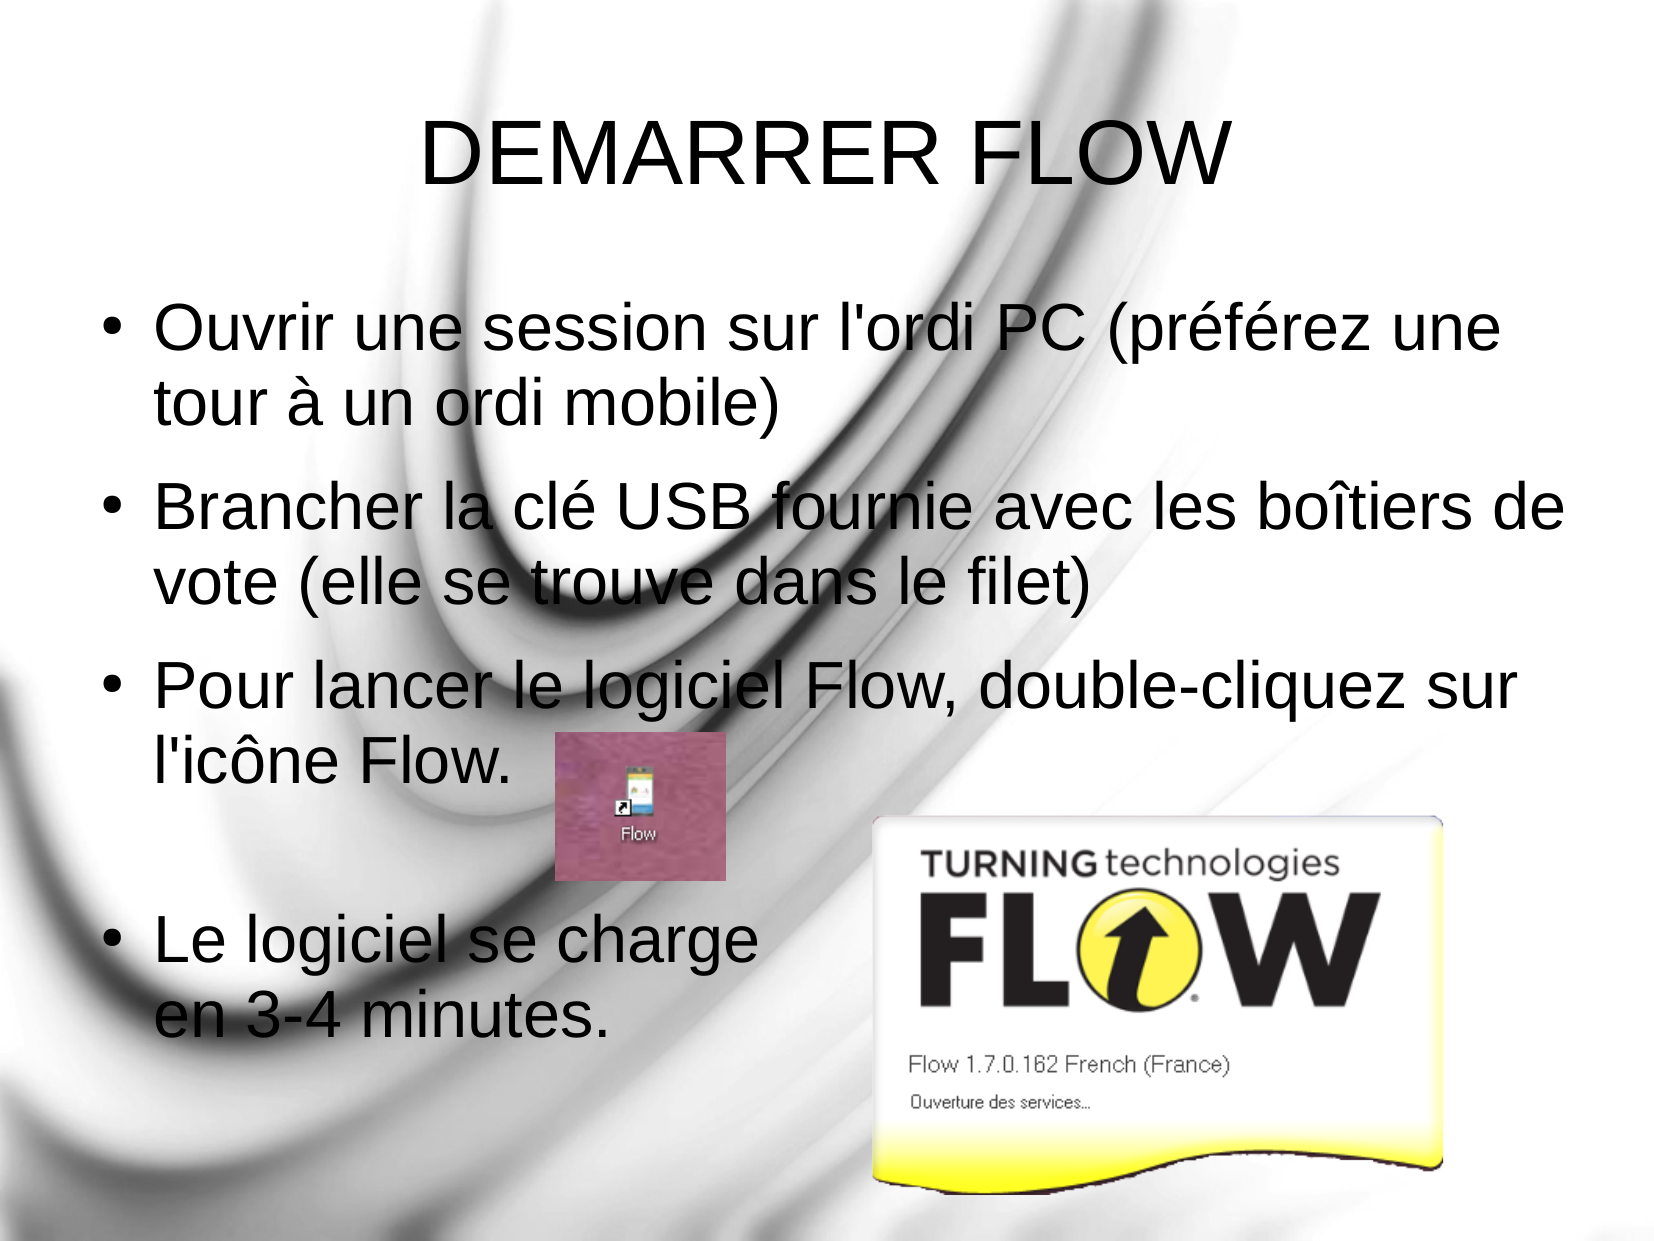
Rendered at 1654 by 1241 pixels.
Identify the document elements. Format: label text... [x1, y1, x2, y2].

picture [0, 0, 1654, 1241]
title DEMARRER FLOW [82, 49, 1571, 257]
list Ouvrir une session sur l'ordi PC (préférez une tour à un ordi mobile) Brancher la clé USB fournie avec les boîtiers de vote (elle se trouve dans le filet) Pour lancer le logiciel Flow, double-cliquez sur l'icône Flow. Le logiciel se charge en 3-4 minutes. [82, 290, 1571, 1109]
